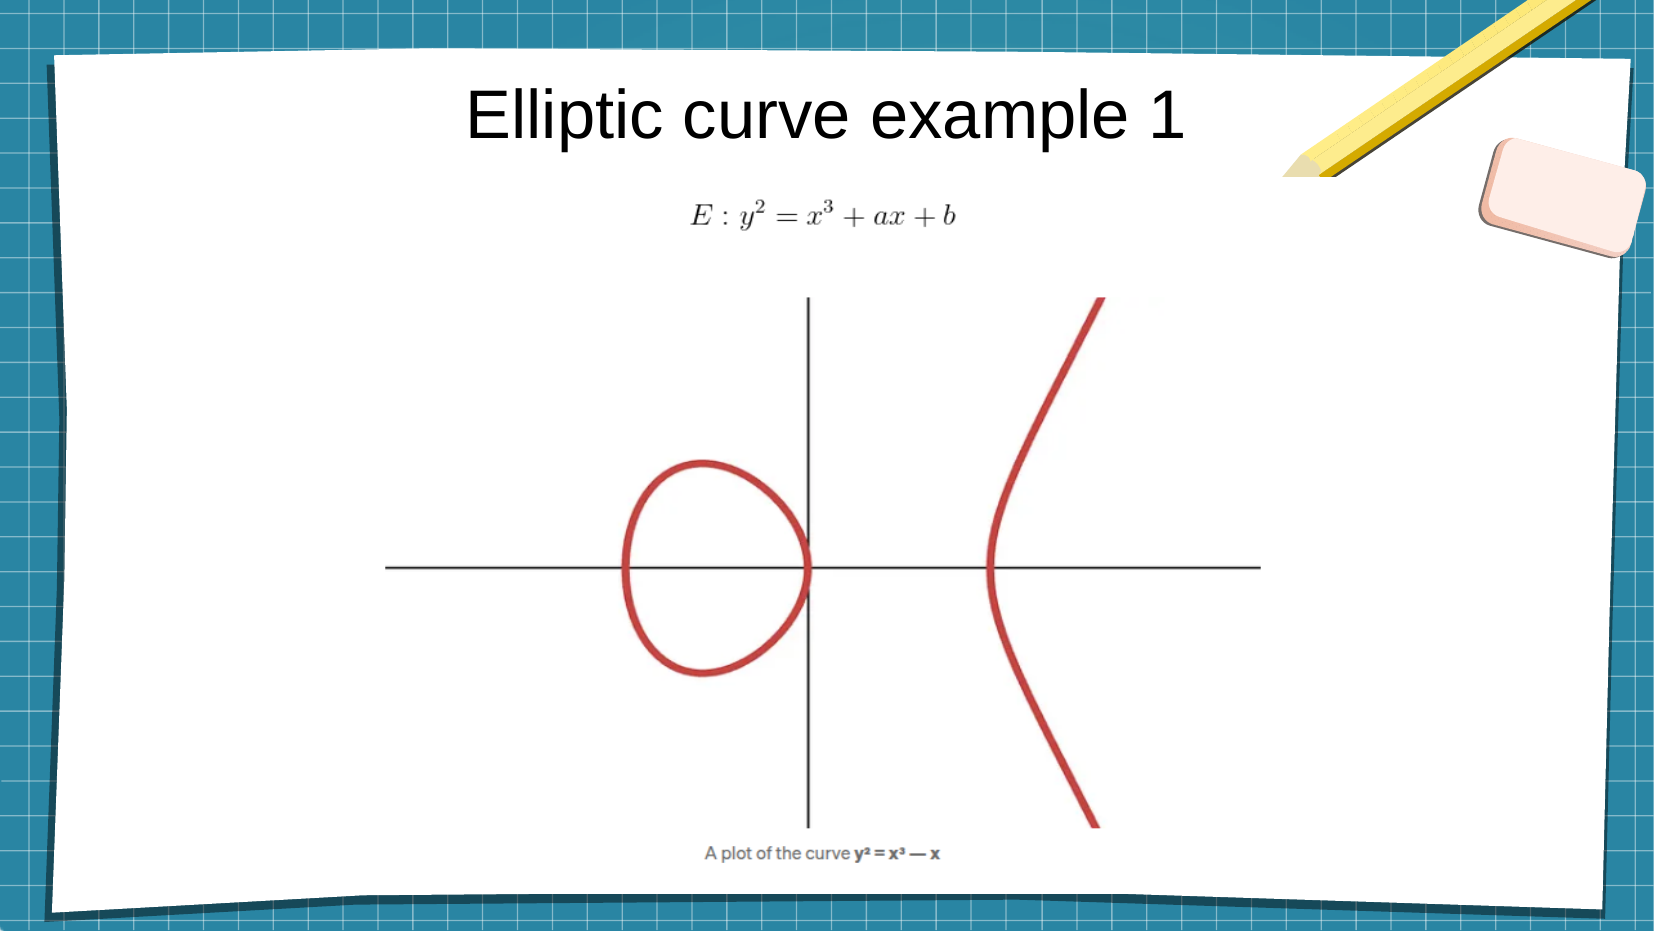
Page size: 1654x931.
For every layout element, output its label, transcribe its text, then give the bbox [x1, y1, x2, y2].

title Elliptic curve example 1 [82, 37, 1571, 193]
picture [236, 177, 1418, 894]
